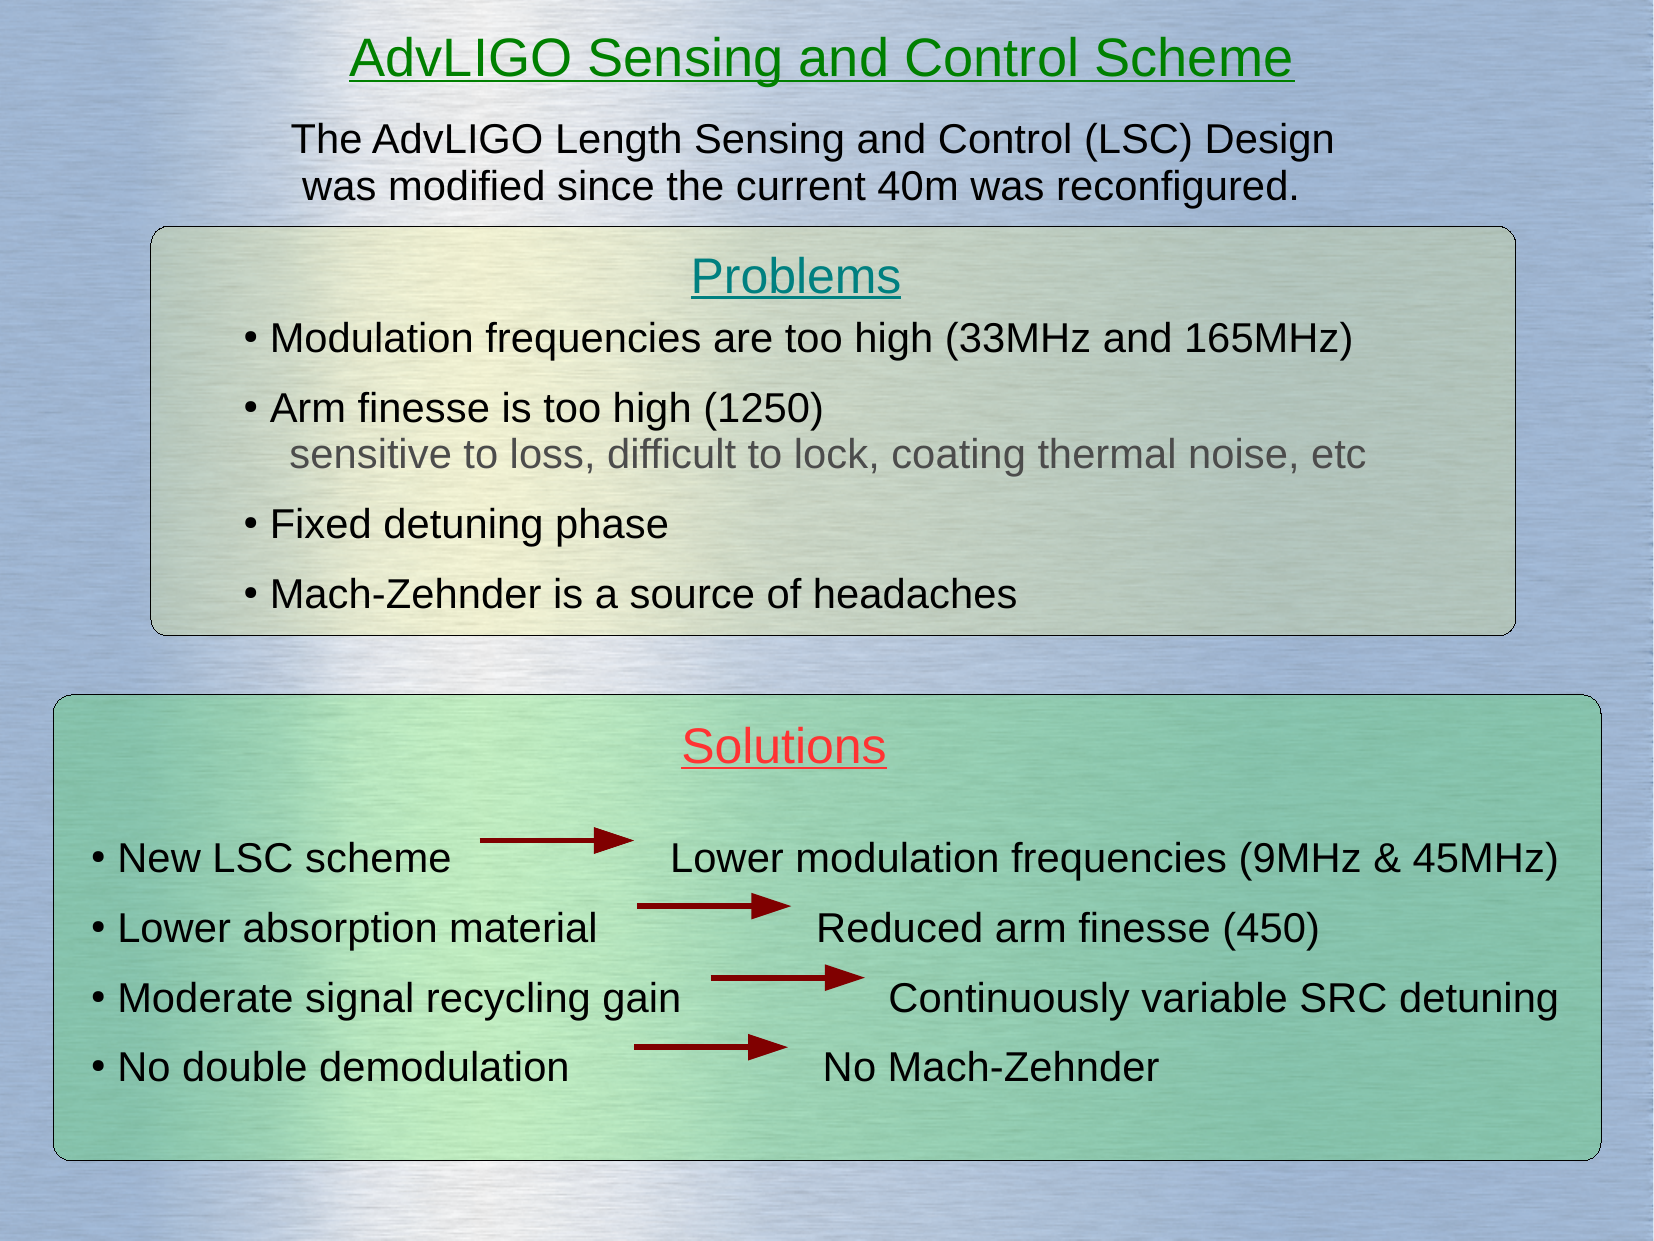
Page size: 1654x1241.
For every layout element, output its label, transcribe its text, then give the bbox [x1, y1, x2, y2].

text_box Solutions [666, 711, 902, 782]
text_box New LSC scheme Lower modulation frequencies (9MHz & 45MHz) Lower absorption material Reduced arm finesse (450) Moderate signal recycling gain Continuously variable SRC detuning No double demodulation No Mach-Zehnder [76, 804, 1575, 1075]
text_box AdvLIGO Sensing and Control Scheme [334, 20, 1310, 96]
text_box Problems [675, 240, 917, 307]
picture [0, 0, 1654, 1241]
text_box The AdvLIGO Length Sensing and Control (LSC) Design was modified since the current 40m was reconfigured. [264, 108, 1351, 217]
text_box Modulation frequencies are too high (33MHz and 165MHz) Arm finesse is too high (1250) sensitive to loss, difficult to lock, coating thermal noise, etc Fixed detuning phase Mach-Zehnder is a source of headaches [228, 307, 1383, 626]
text_box [150, 226, 1516, 636]
text_box [53, 694, 1602, 1161]
